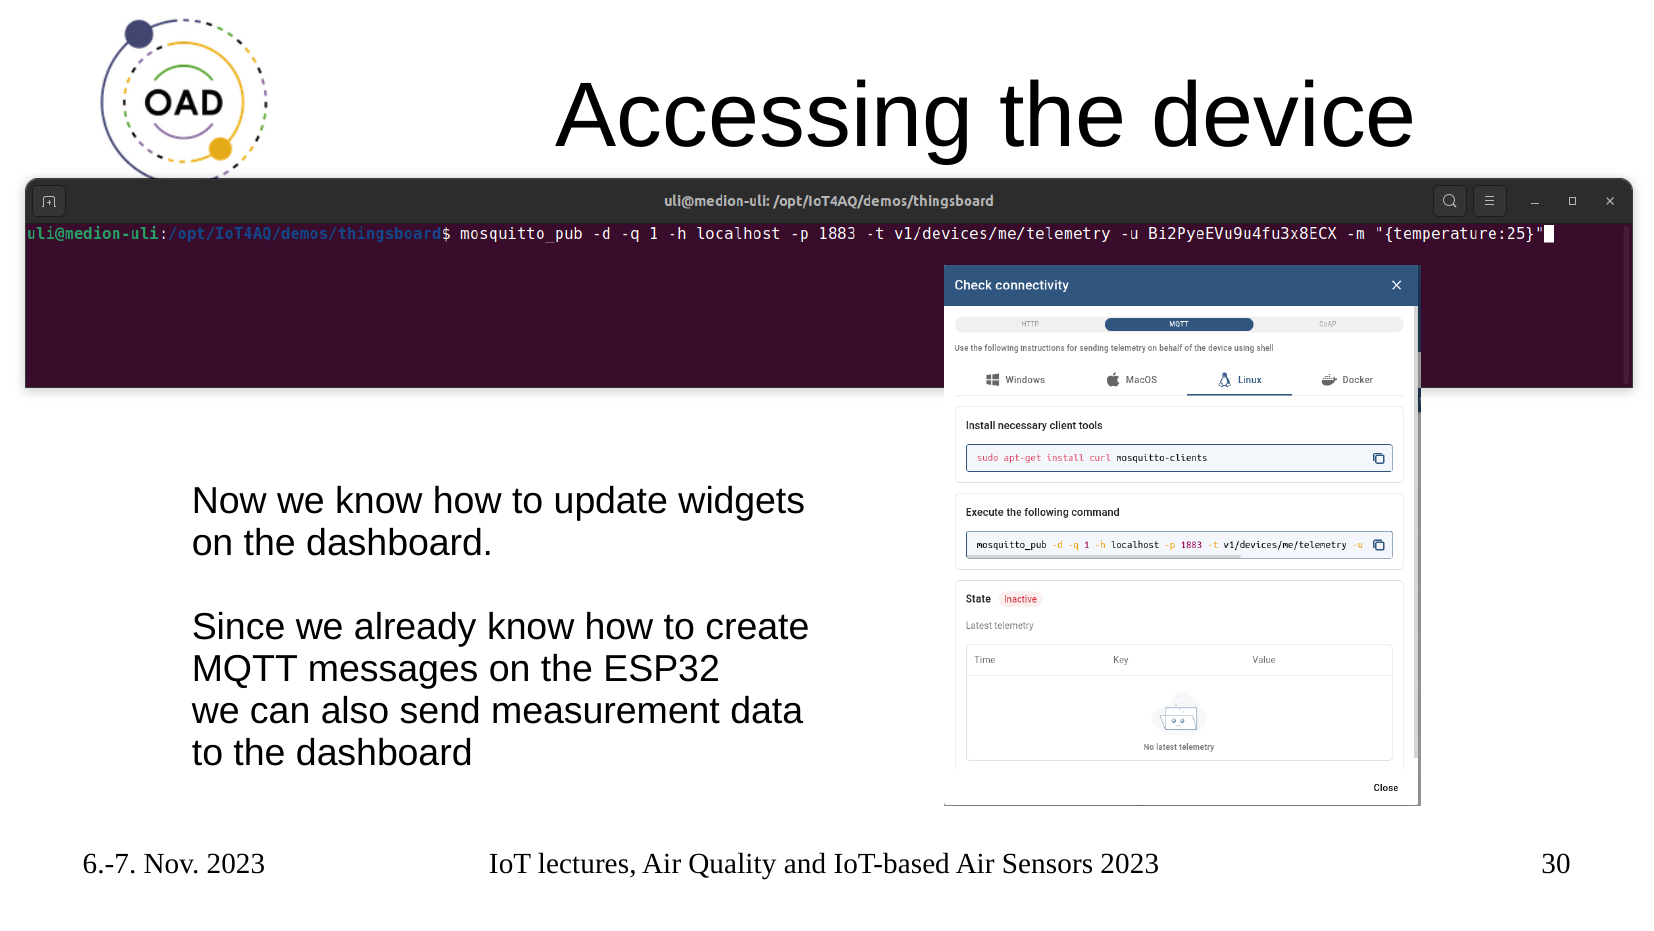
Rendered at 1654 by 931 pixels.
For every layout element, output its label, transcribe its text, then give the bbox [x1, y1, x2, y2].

text_box Now we know how to update widgets on the dashboard. Since we already know how to create MQTT messages on the ESP32 we can also send measurement data to the dashboard [177, 472, 877, 824]
picture [1, 4, 1654, 806]
title Accessing the device [403, 37, 1571, 157]
